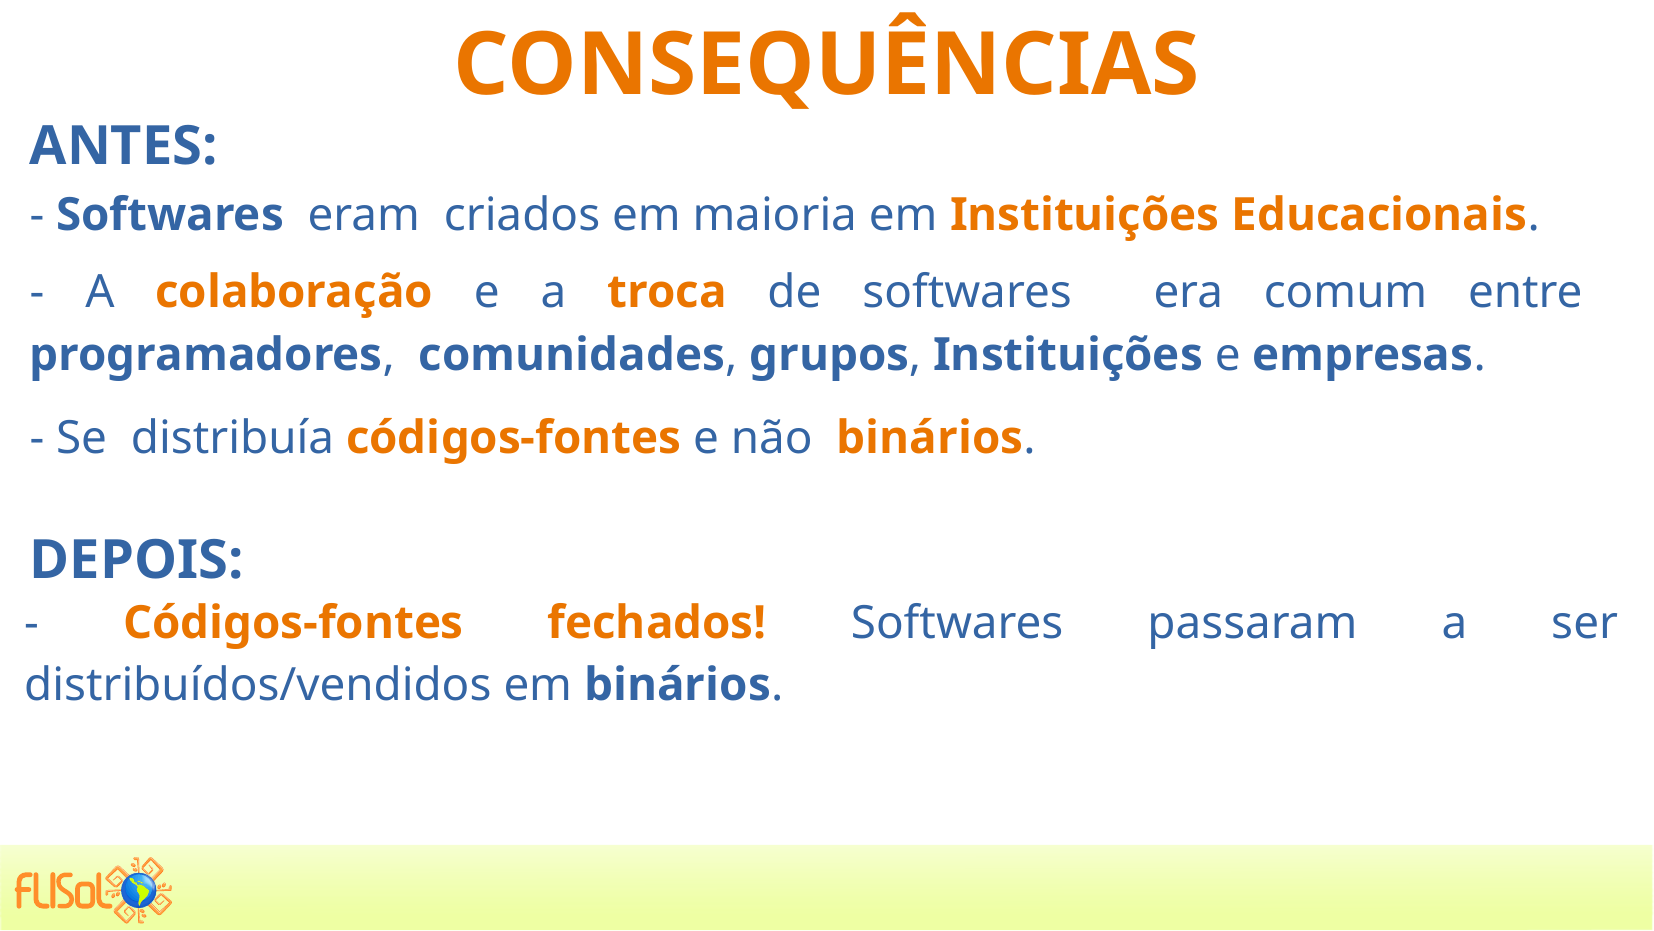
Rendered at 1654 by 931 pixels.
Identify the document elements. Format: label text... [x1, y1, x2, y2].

text_box CONSEQUÊNCIAS [29, 11, 1625, 109]
text_box - Softwares eram criados em maioria em Instituições Educacionais. [29, 186, 1625, 239]
text_box ANTES: [29, 109, 1625, 177]
text_box [0, 844, 1654, 931]
text_box - Se distribuía códigos-fontes e não binários. [29, 409, 1625, 462]
text_box - A colaboração e a troca de softwares era comum entre programadores, comunidades, grupos, Instituições e empresas. [29, 269, 1625, 373]
text_box - Códigos-fontes fechados! Softwares passaram a ser distribuídos/vendidos em binários. [24, 600, 1619, 704]
text_box DEPOIS: [29, 523, 1625, 591]
